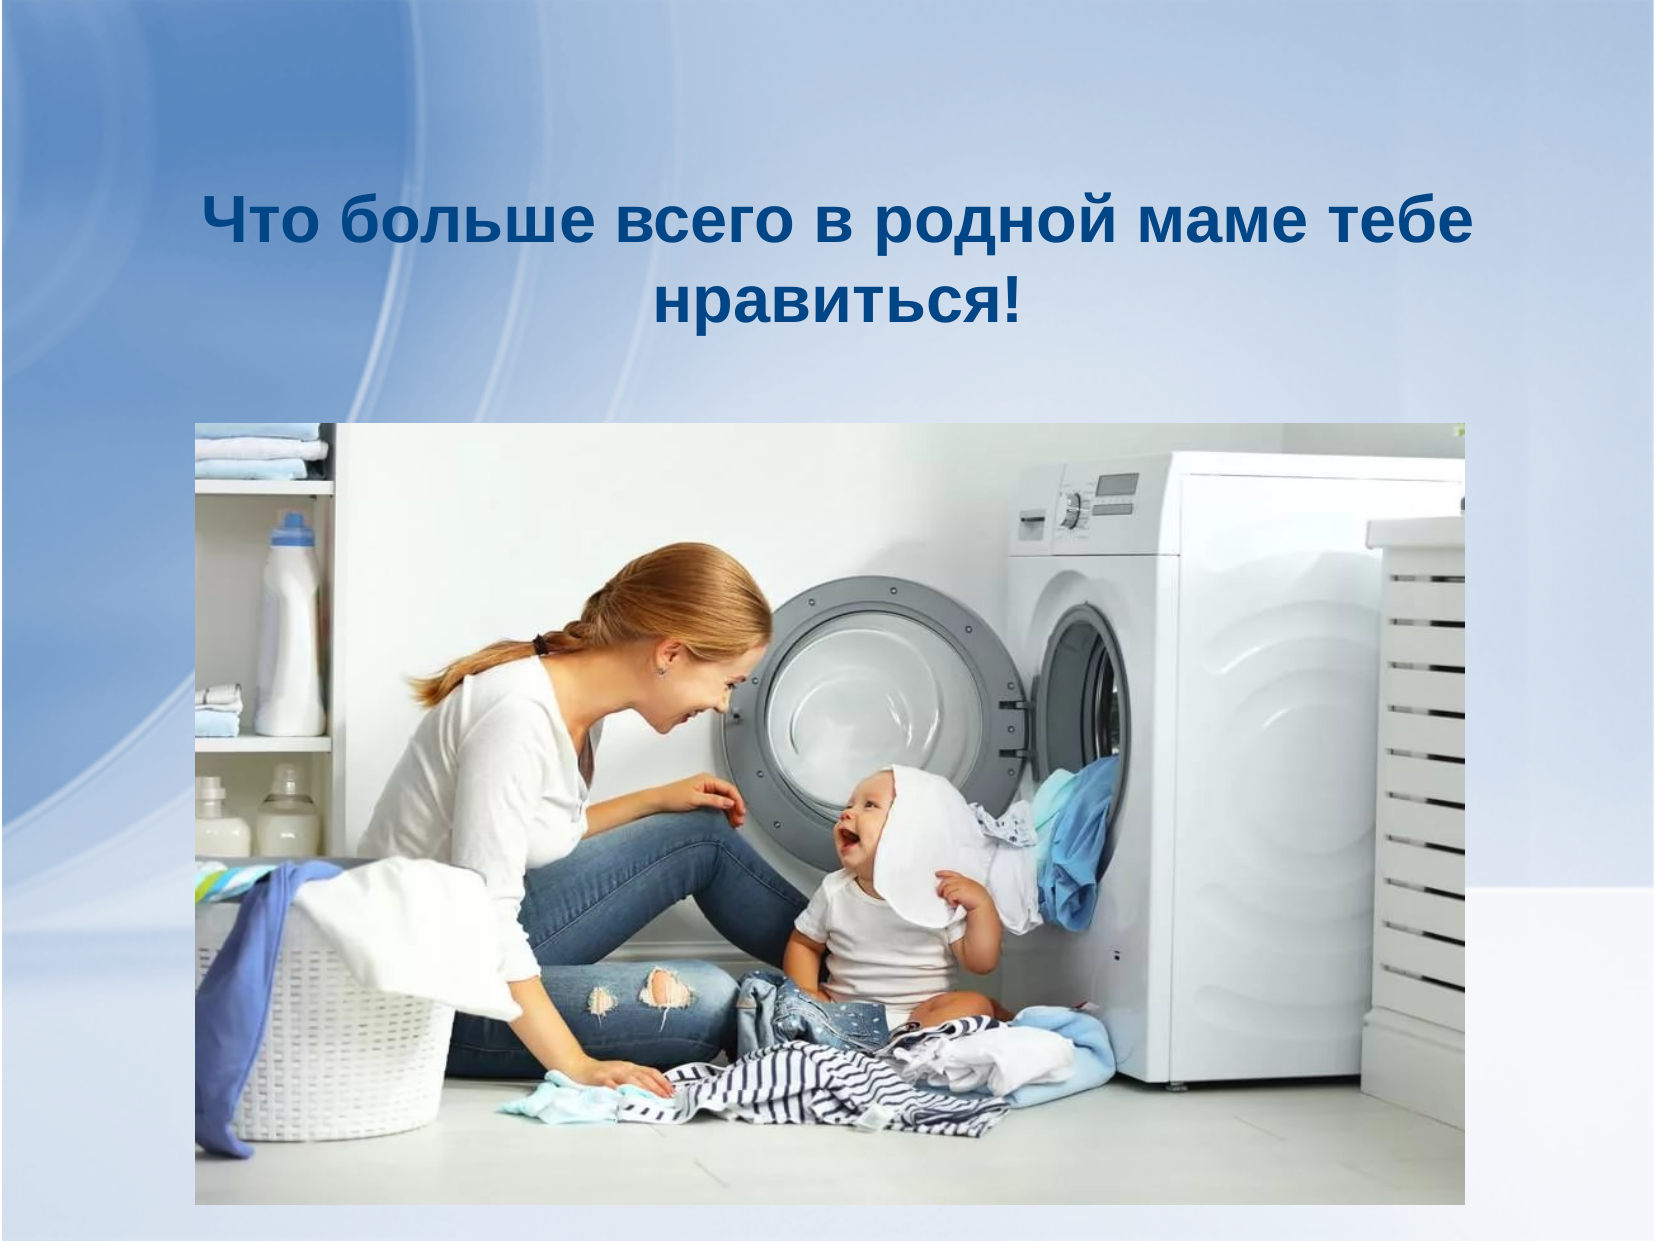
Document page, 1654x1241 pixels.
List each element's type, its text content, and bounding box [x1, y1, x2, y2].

title Что больше всего в родной маме тебе нравиться! [97, 114, 1580, 397]
picture [2, 0, 1654, 1241]
